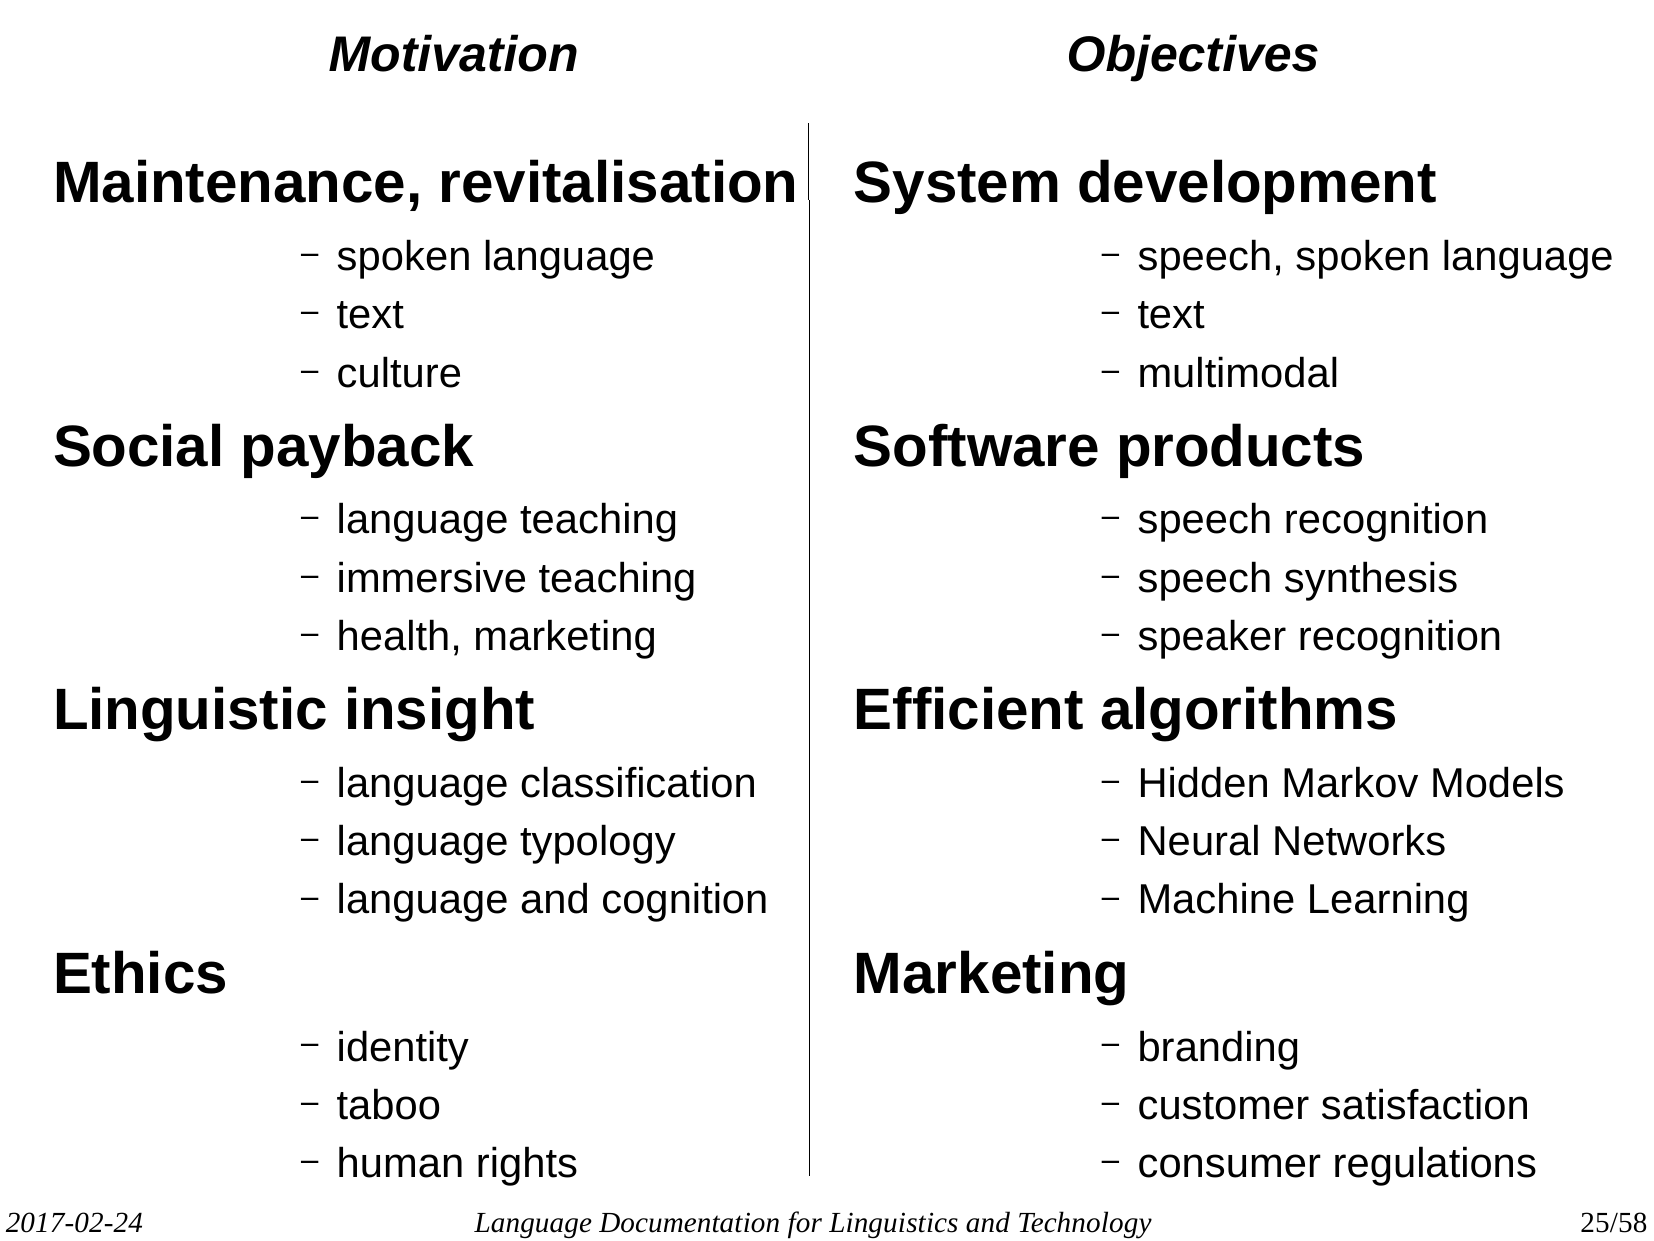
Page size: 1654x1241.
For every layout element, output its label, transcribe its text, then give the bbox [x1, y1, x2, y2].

list System development speech, spoken language text multimodal Software products speech recognition speech synthesis speaker recognition Efficient algorithms Hidden Markov Models Neural Networks Machine Learning Marketing branding customer satisfaction consumer regulations [853, 150, 1654, 1141]
list Maintenance, revitalisation spoken language text culture Social payback language teaching immersive teaching health, marketing Linguistic insight language classification language typology language and cognition Ethics identity taboo human rights [53, 150, 853, 1141]
title Motivation Objectives [0, 2, 1654, 106]
